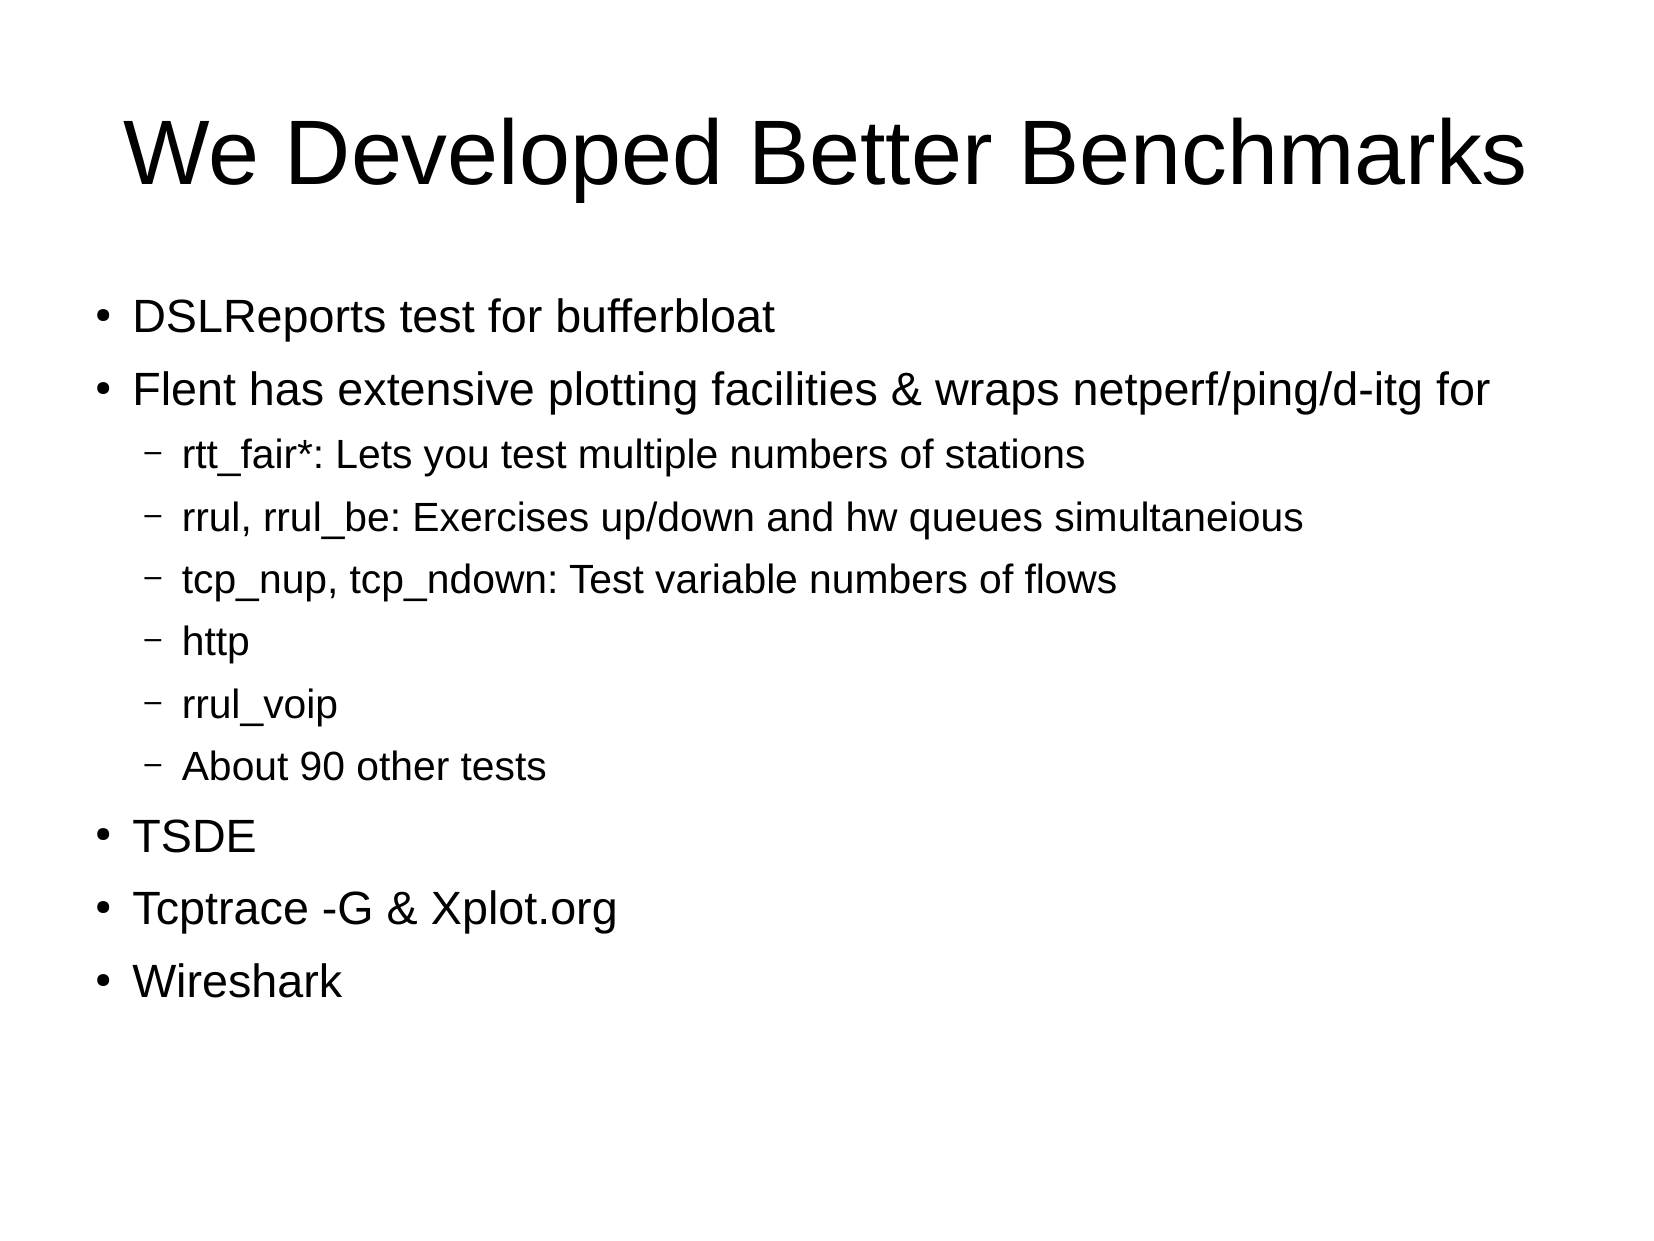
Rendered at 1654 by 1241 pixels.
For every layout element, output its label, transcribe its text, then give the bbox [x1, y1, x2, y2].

list DSLReports test for bufferbloat Flent has extensive plotting facilities & wraps netperf/ping/d-itg for rtt_fair*: Lets you test multiple numbers of stations rrul, rrul_be: Exercises up/down and hw queues simultaneious tcp_nup, tcp_ndown: Test variable numbers of flows http rrul_voip About 90 other tests TSDE Tcptrace -G & Xplot.org Wireshark [82, 290, 1571, 1010]
title We Developed Better Benchmarks [82, 49, 1571, 257]
